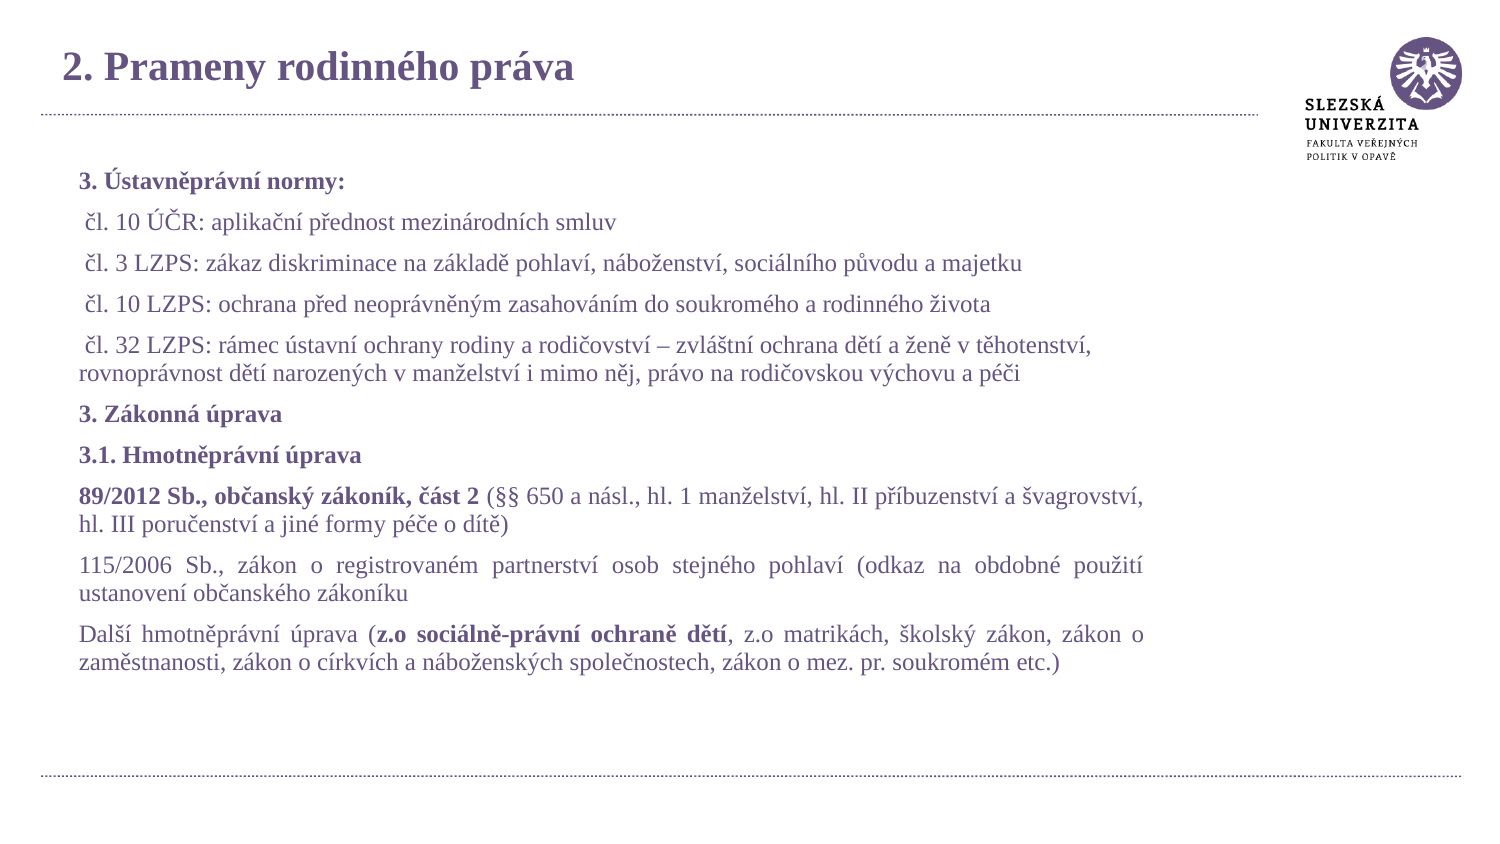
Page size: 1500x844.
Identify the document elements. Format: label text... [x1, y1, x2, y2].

text_box 2. Prameny rodinného práva [47, 35, 792, 119]
text_box 3. Ústavněprávní normy: čl. 10 ÚČR: aplikační přednost mezinárodních smluv čl. 3 LZPS: zákaz diskriminace na základě pohlaví, náboženství, sociálního původu a majetku čl. 10 LZPS: ochrana před neoprávněným zasahováním do soukromého a rodinného života čl. 32 LZPS: rámec ústavní ochrany rodiny a rodičovství – zvláštní ochrana dětí a ženě v těhotenství, rovnoprávnost dětí narozených v manželství i mimo něj, právo na rodičovskou výchovu a péči 3. Zákonná úprava 3.1. Hmotněprávní úprava 89/2012 Sb., občanský zákoník, část 2 (§§ 650 a násl., hl. 1 manželství, hl. II příbuzenství a švagrovství, hl. III poručenství a jiné formy péče o dítě) 115/2006 Sb., zákon o registrovaném partnerství osob stejného pohlaví (odkaz na obdobné použití ustanovení občanského zákoníku Další hmotněprávní úprava (z.o sociálně-právní ochraně dětí, z.o matrikách, školský zákon, zákon o zaměstnanosti, zákon o církvích a náboženských společnostech, zákon o mez. pr. soukromém etc.) [63, 118, 1175, 820]
